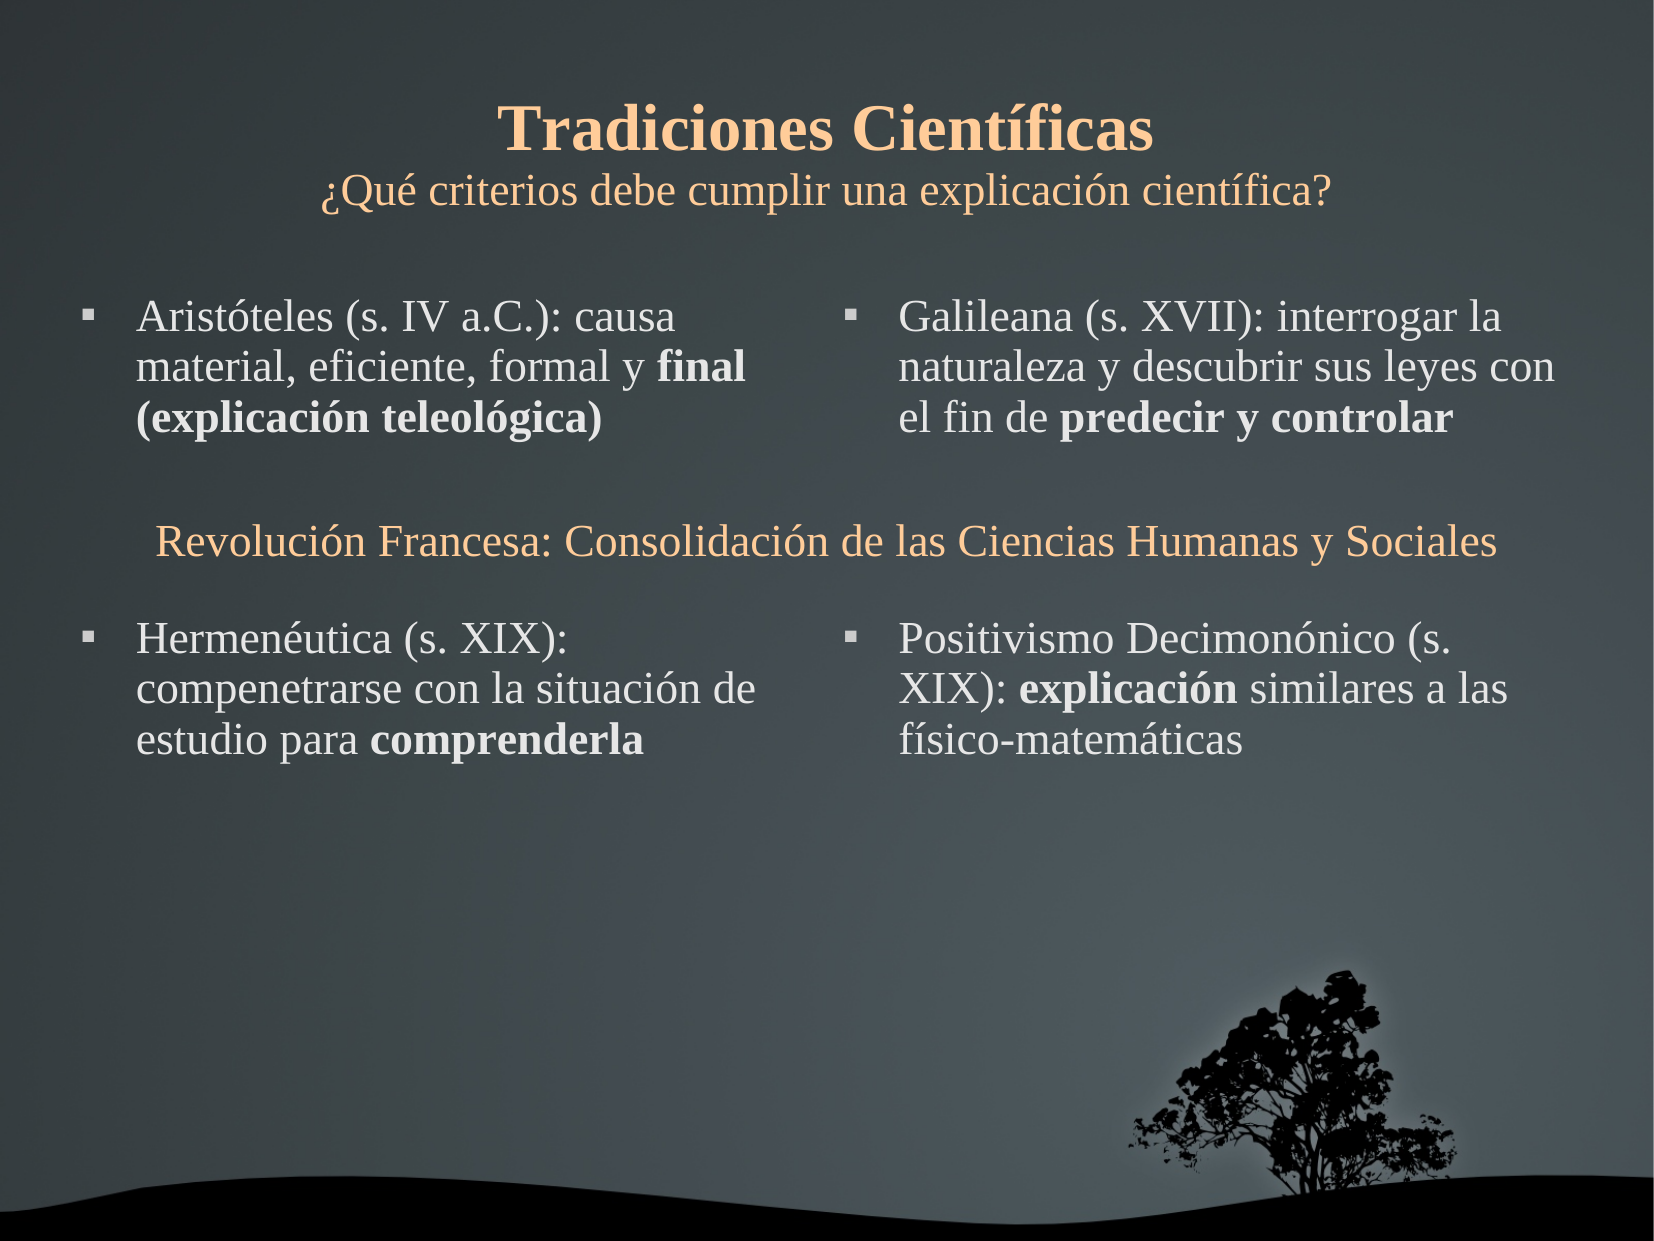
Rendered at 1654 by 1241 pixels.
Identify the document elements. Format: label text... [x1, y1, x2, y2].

list Aristóteles (s. IV a.C.): causa material, eficiente, formal y final (explicación teleológica) Hermenéutica (s. XIX): compenetrarse con la situación de estudio para comprenderla [82, 290, 809, 1109]
picture [0, 0, 1654, 1241]
title Tradiciones Científicas ¿Qué criterios debe cumplir una explicación científica? [82, 49, 1571, 257]
text_box Revolución Francesa: Consolidación de las Ciencias Humanas y Sociales [140, 507, 1514, 574]
list Galileana (s. XVII): interrogar la naturaleza y descubrir sus leyes con el fin de predecir y controlar Positivismo Decimonónico (s. XIX): explicación similares a las físico-matemáticas [845, 290, 1572, 1094]
